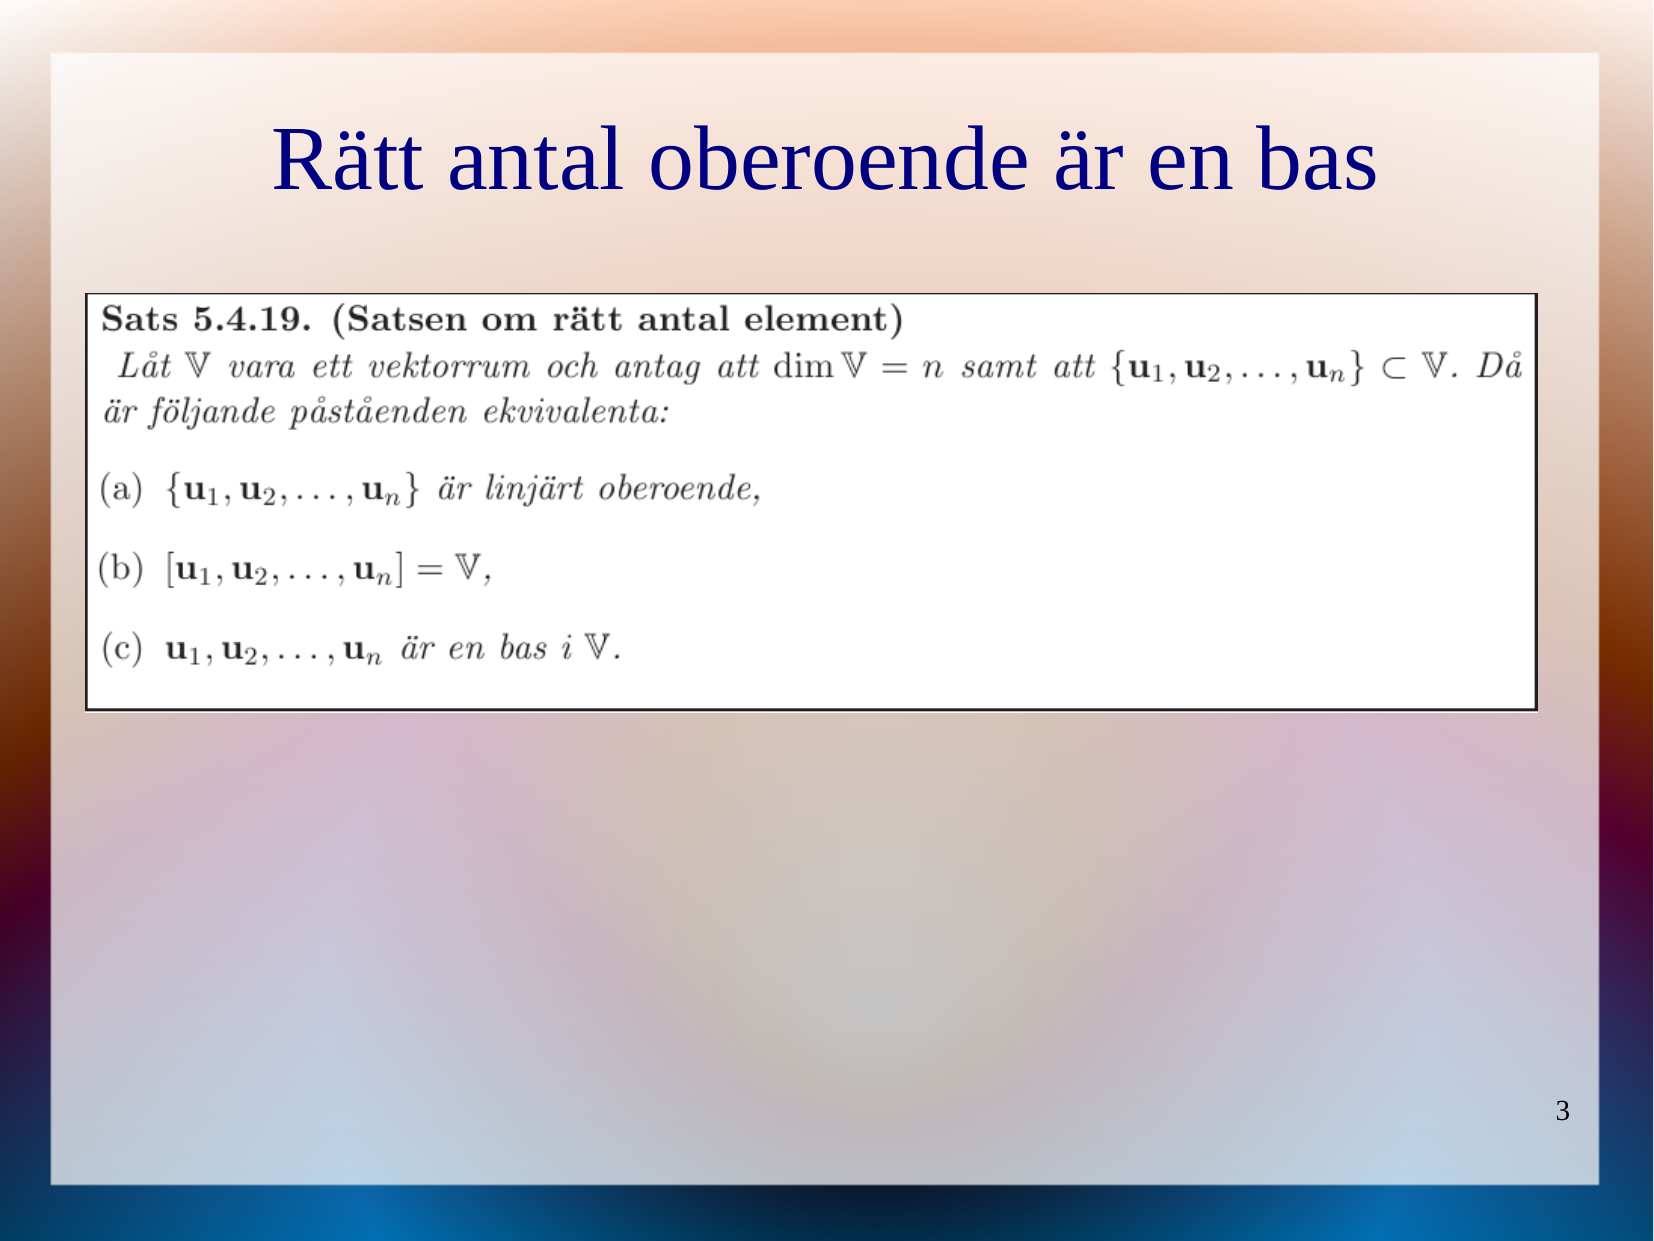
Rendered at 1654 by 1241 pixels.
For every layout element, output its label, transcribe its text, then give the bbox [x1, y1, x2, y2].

title Rätt antal oberoende är en bas [82, 62, 1571, 256]
picture [0, 0, 1654, 1241]
